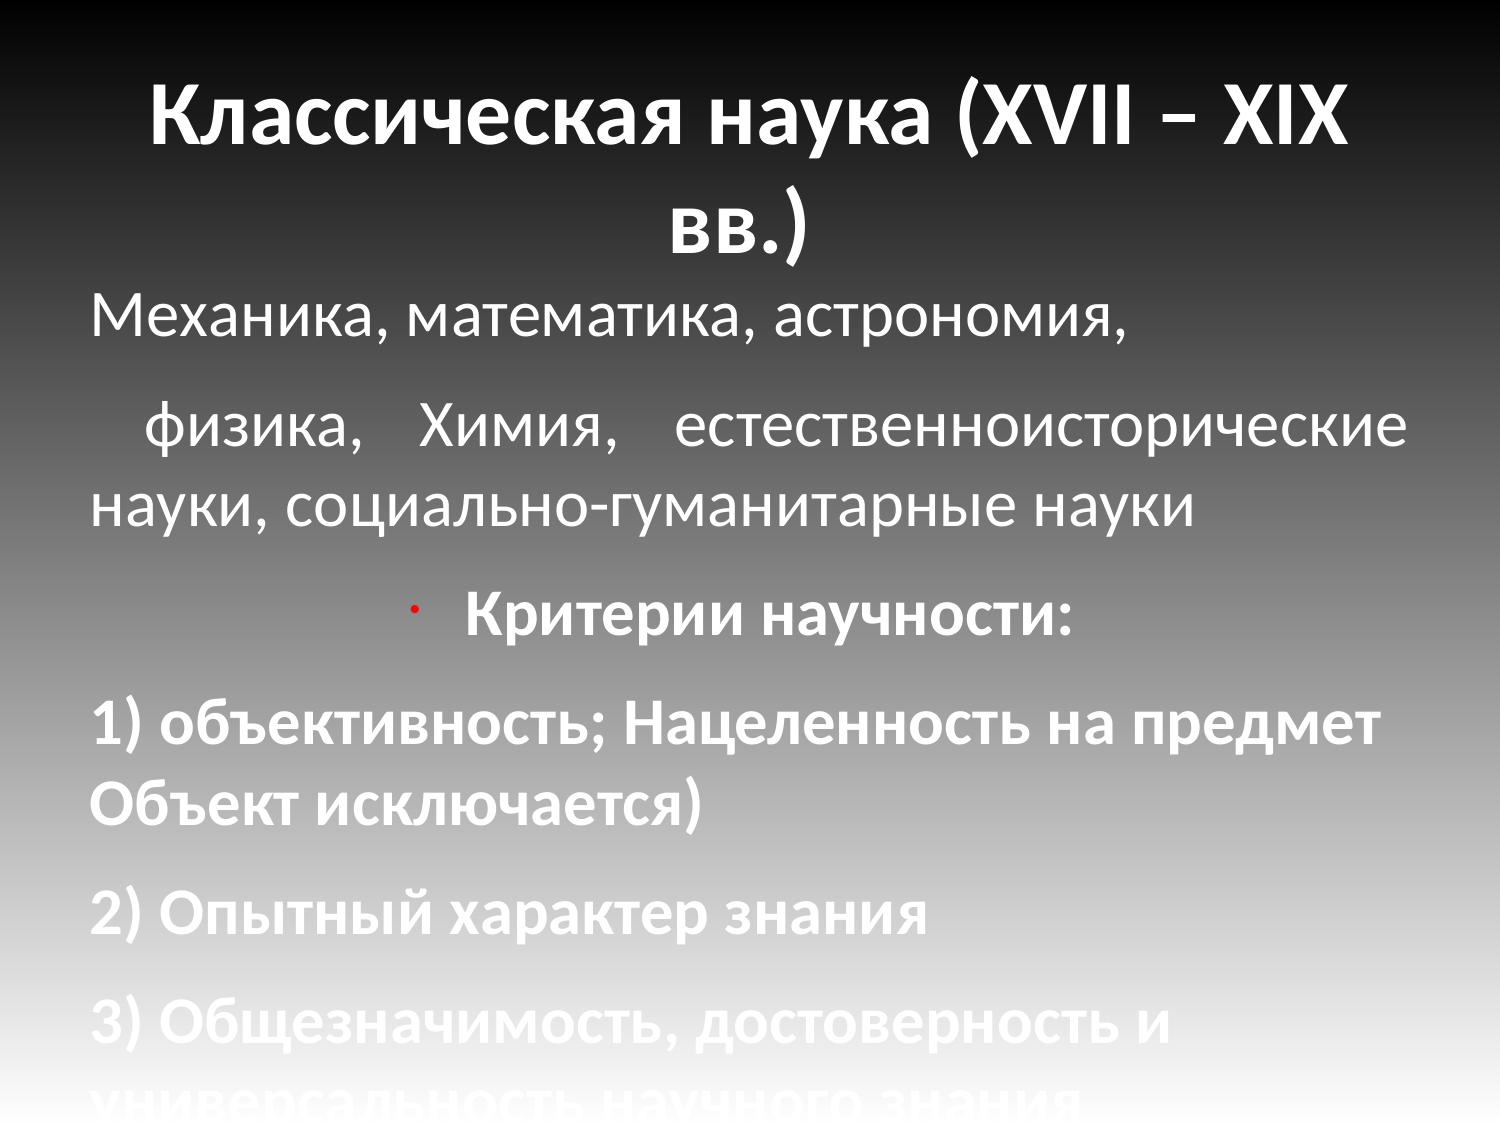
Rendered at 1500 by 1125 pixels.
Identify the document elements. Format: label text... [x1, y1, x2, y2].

title Классическая наука (XVII – XIX вв.) [75, 45, 1425, 233]
list Механика, математика, астрономия, физика, Химия, естественноисторические науки, социально-гуманитарные науки Критерии научности: 1) объективность; Нацеленность на предмет Объект исключается) 2) Опытный характер знания 3) Общезначимость, достоверность и универсальность научного знания 4) Цель научного знания – поиск истины [75, 262, 1425, 1005]
